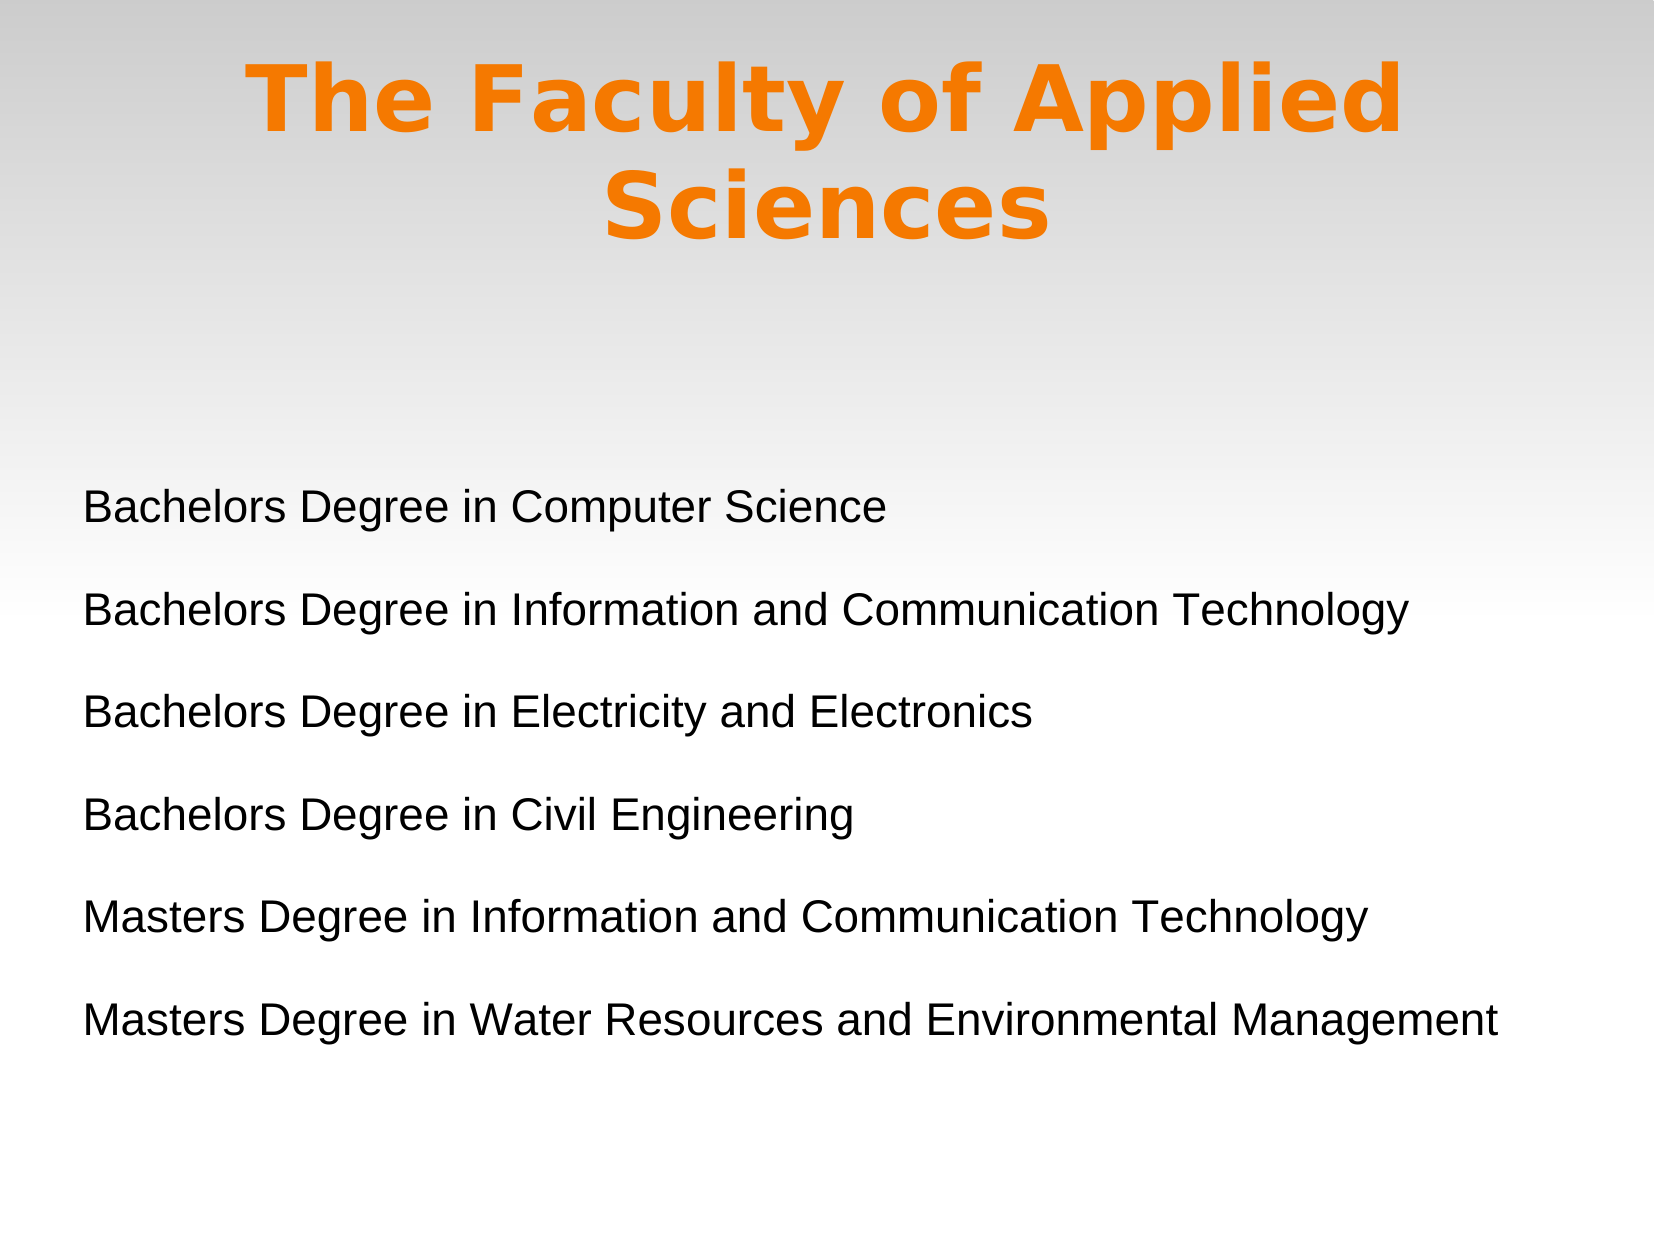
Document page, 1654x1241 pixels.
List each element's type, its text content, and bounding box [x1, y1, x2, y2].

subtitle Bachelors Degree in Computer Science Bachelors Degree in Information and Communication Technology Bachelors Degree in Electricity and Electronics Bachelors Degree in Civil Engineering Masters Degree in Information and Communication Technology Masters Degree in Water Resources and Environmental Management [82, 361, 1571, 1166]
title The Faculty of Applied Sciences [82, 45, 1571, 261]
